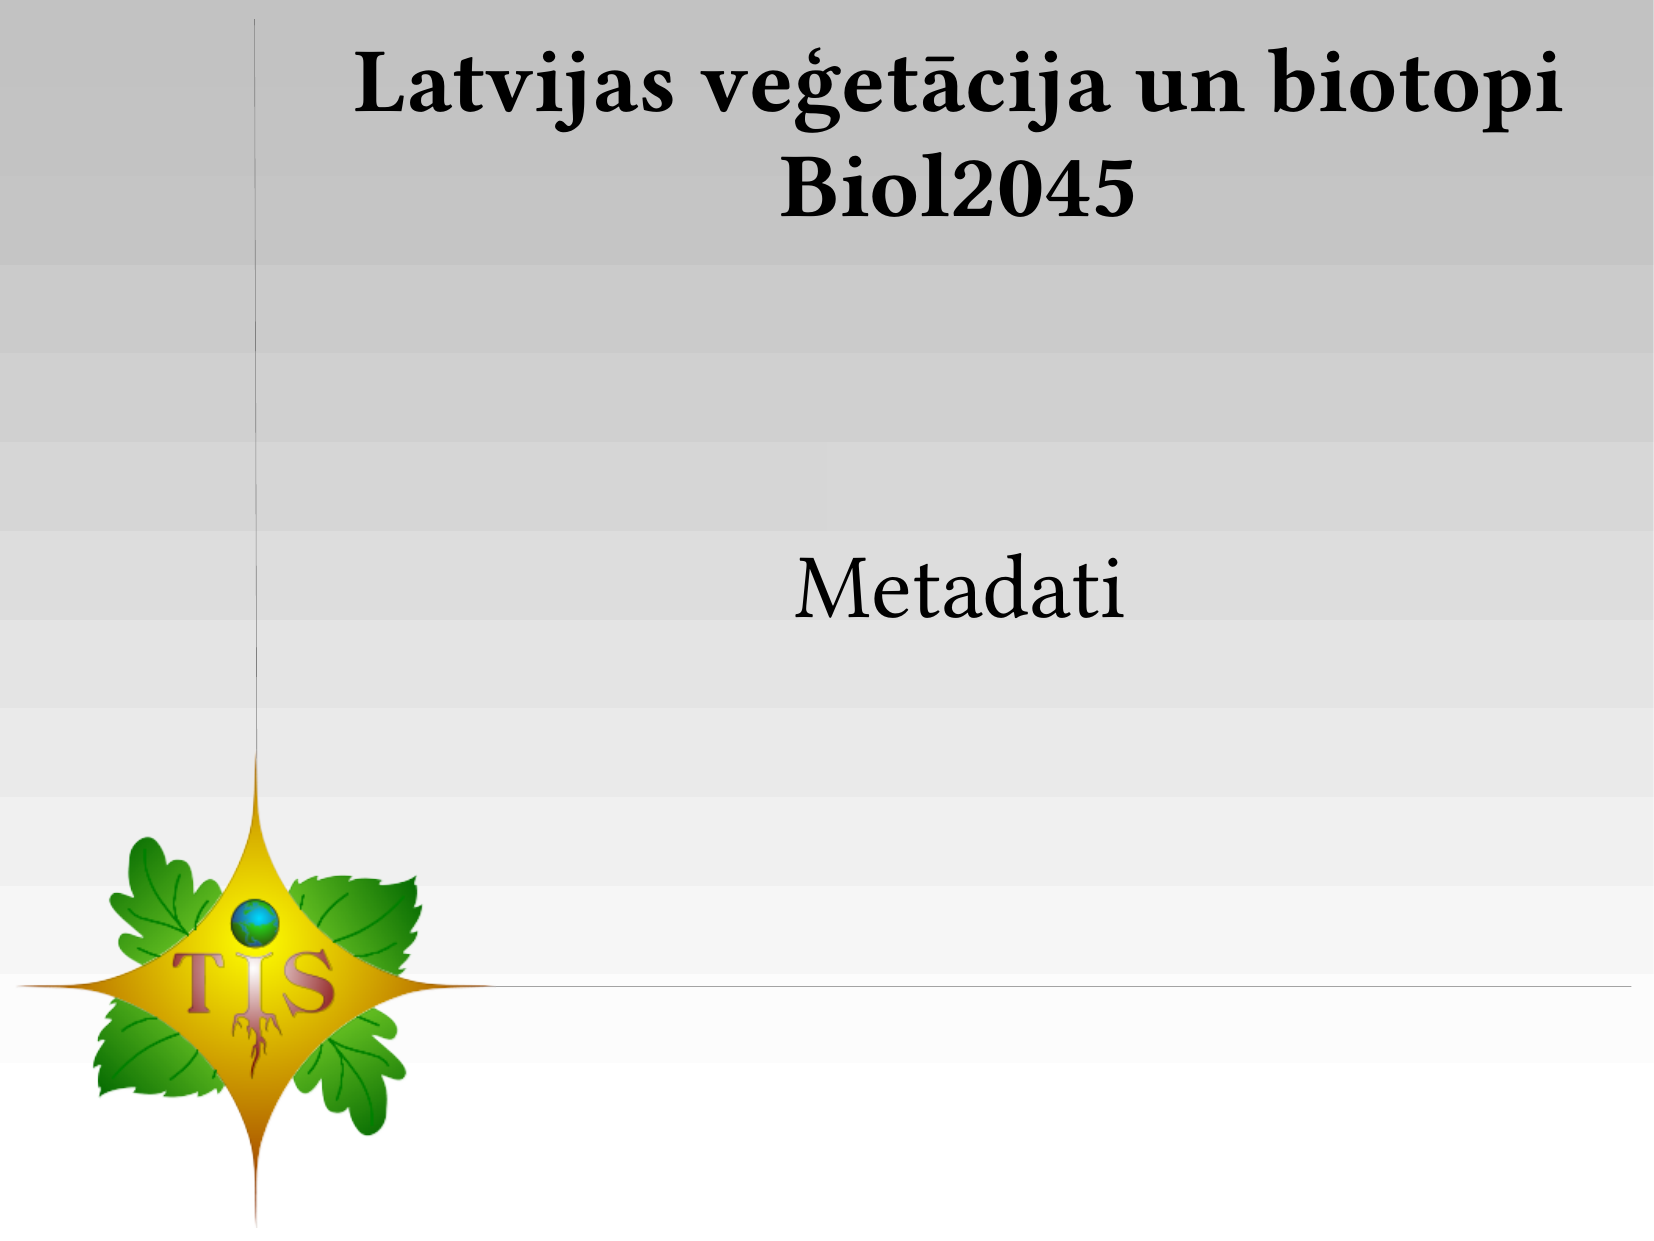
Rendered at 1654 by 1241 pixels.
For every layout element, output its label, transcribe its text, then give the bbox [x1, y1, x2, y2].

title Metadati [295, 314, 1625, 861]
picture [0, 0, 1654, 1241]
